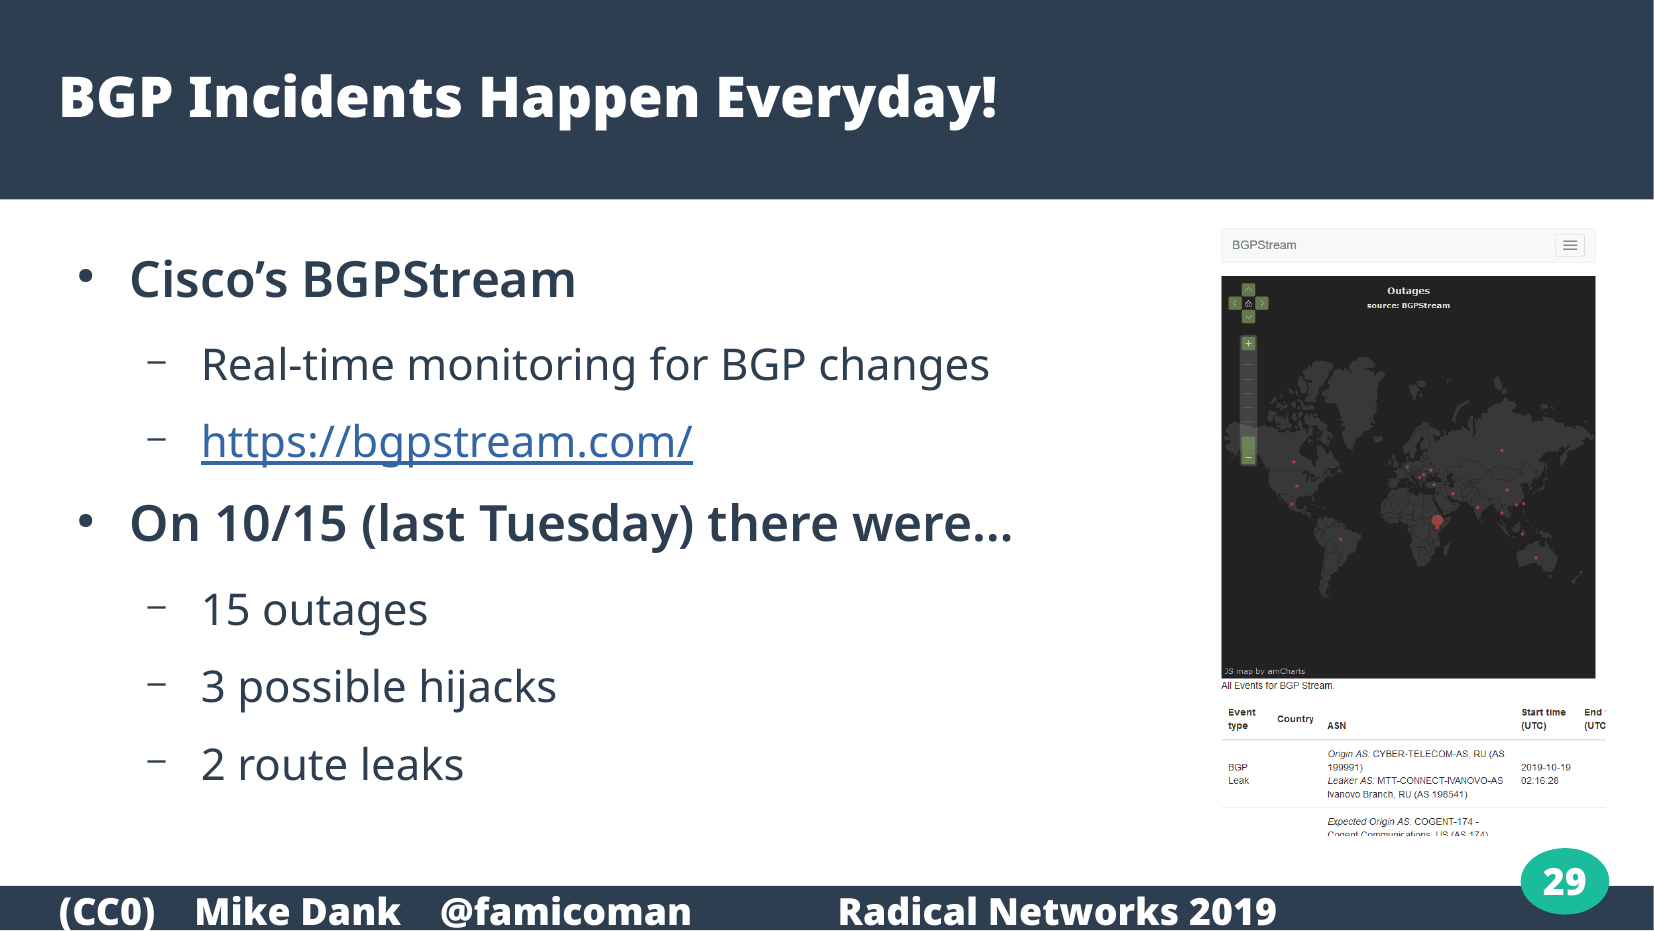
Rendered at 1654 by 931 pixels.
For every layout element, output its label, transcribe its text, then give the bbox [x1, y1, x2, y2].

list Cisco’s BGPStream Real-time monitoring for BGP changes https://bgpstream.com/ On 10/15 (last Tuesday) there were… 15 outages 3 possible hijacks 2 route leaks [59, 243, 1141, 864]
title BGP Incidents Happen Everyday! [59, 37, 1595, 155]
picture [1215, 224, 1606, 836]
